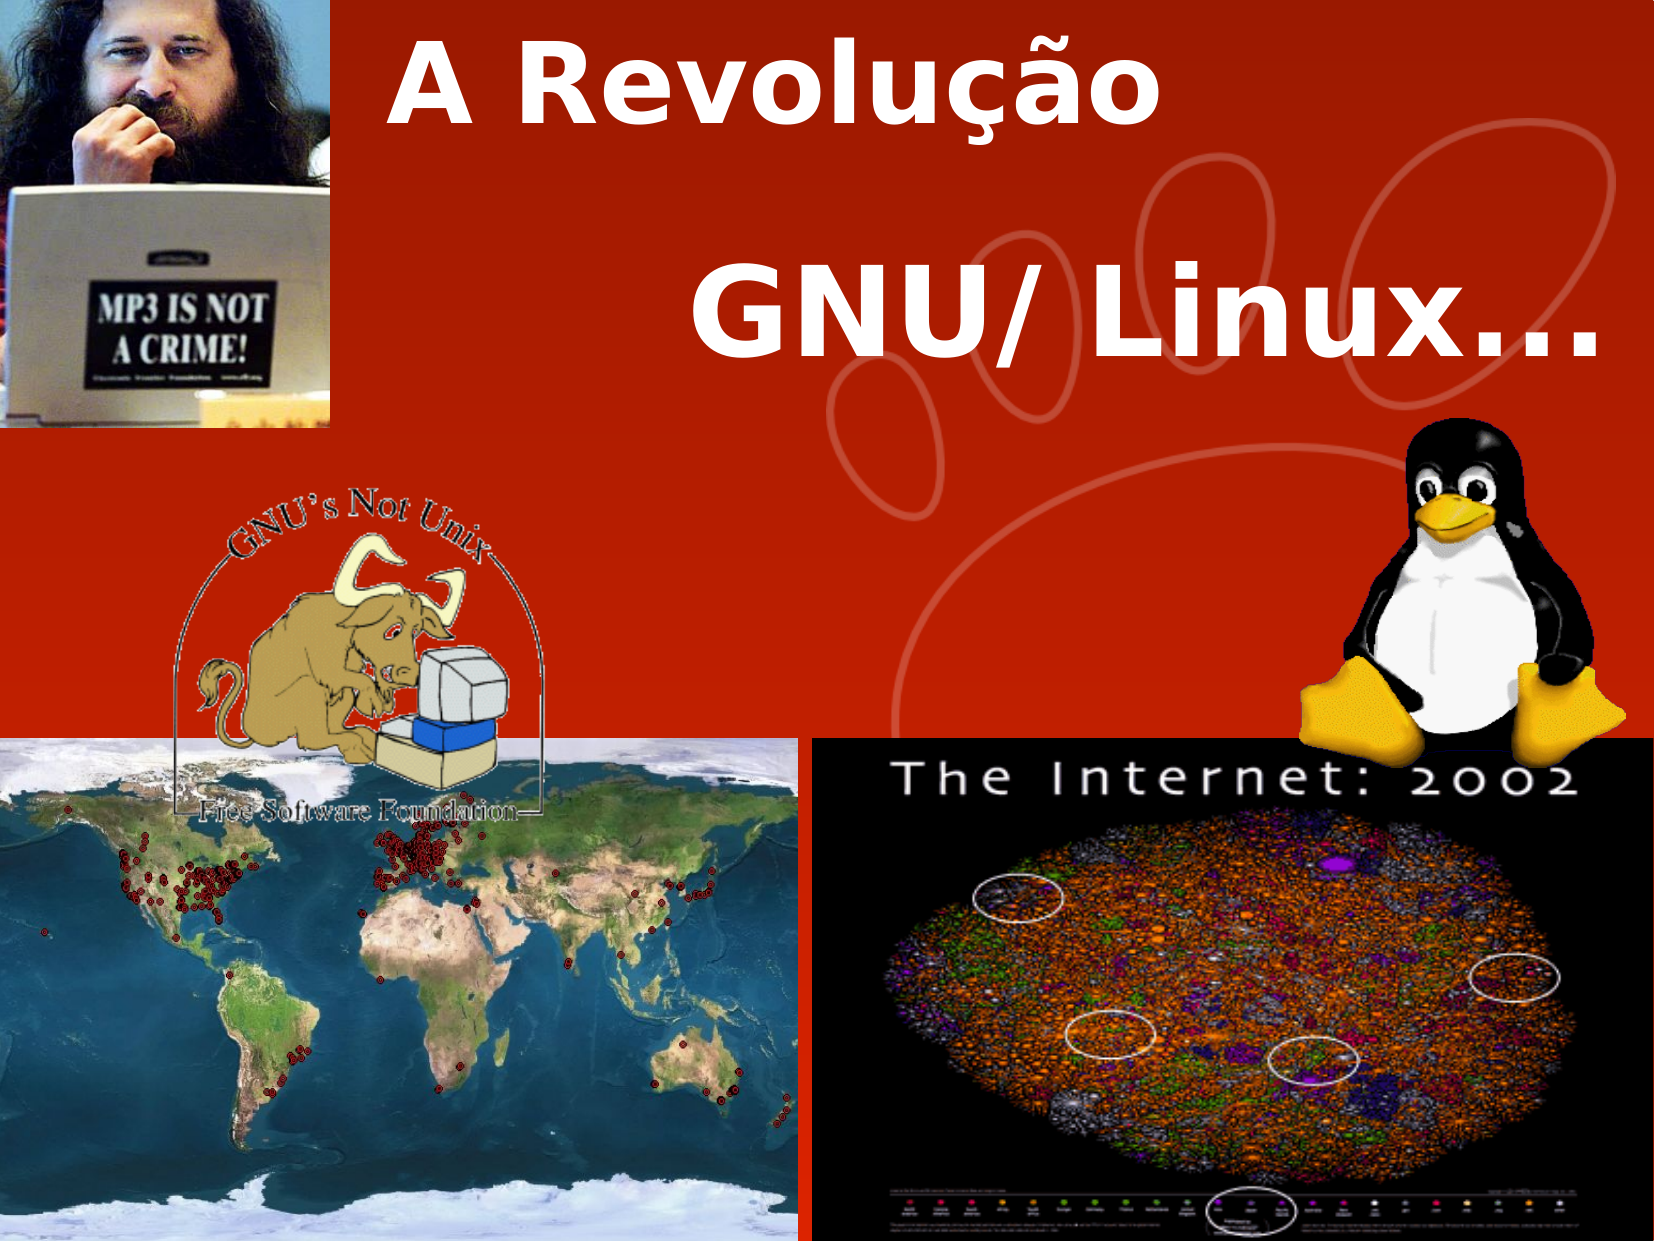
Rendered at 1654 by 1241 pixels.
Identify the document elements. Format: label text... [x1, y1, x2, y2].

picture [0, 472, 798, 1241]
text_box A Revolução GNU/ Linux... [0, 0, 1625, 394]
picture [812, 394, 1654, 1241]
picture [0, 394, 330, 428]
